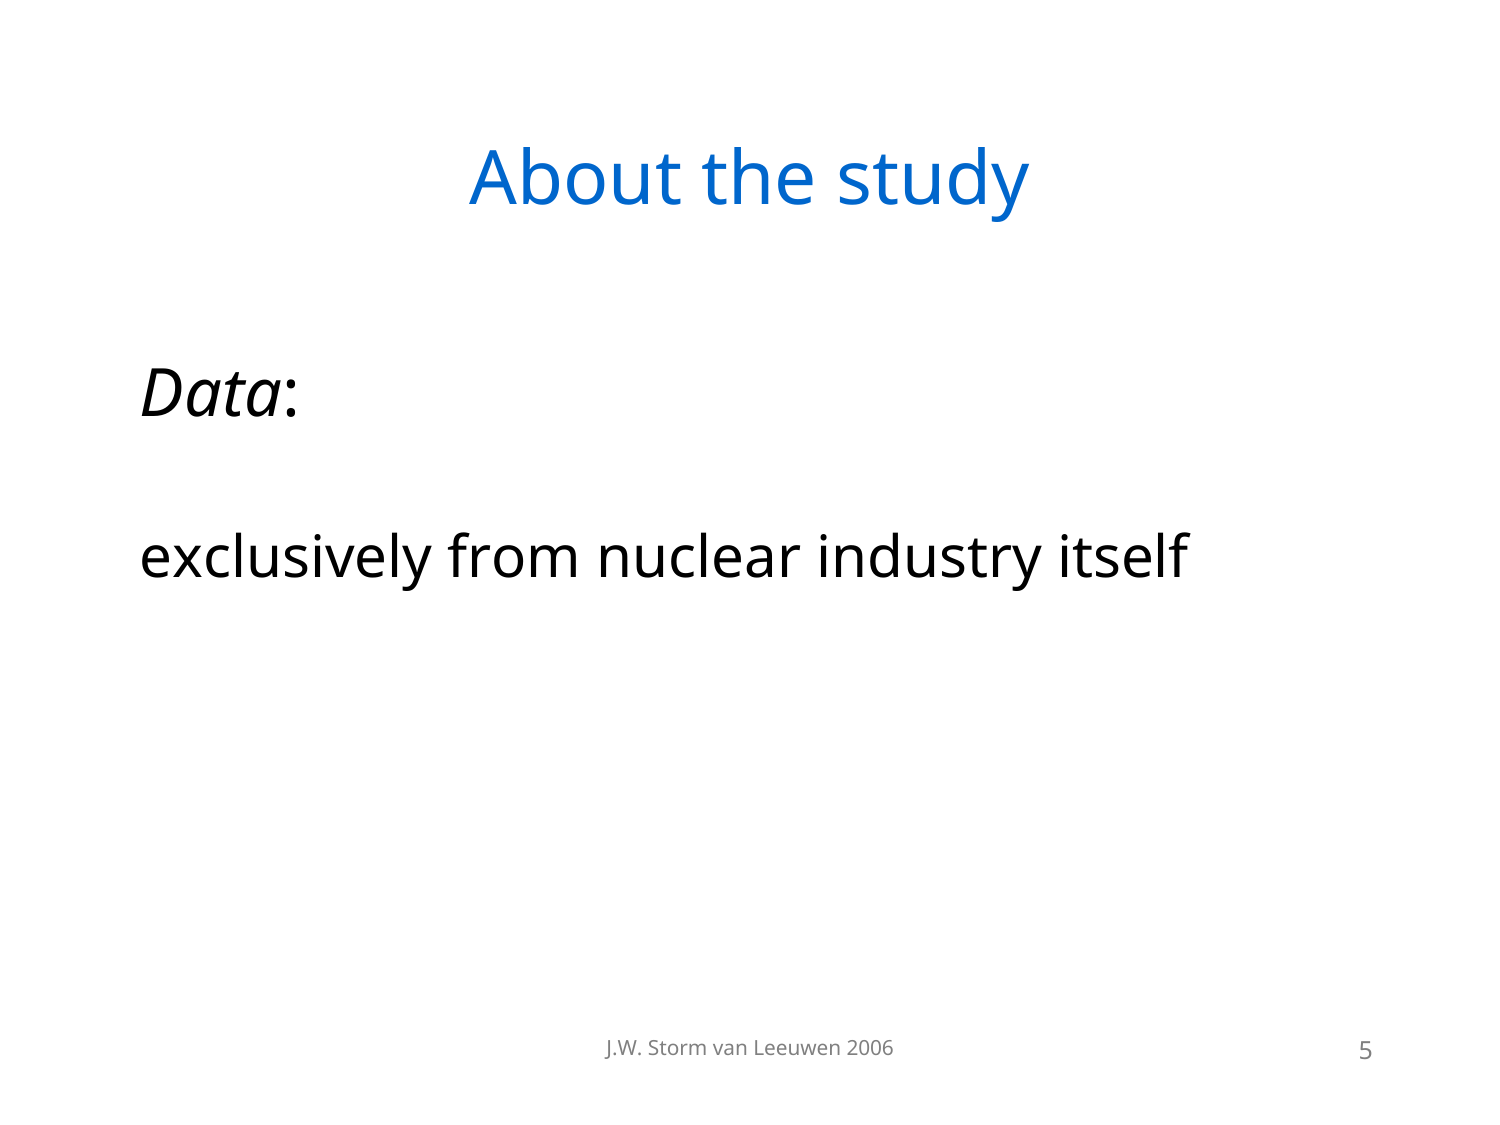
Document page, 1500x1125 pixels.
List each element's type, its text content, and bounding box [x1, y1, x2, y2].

text_box Data: exclusively from nuclear industry itself [124, 337, 1204, 819]
title About the study [112, 99, 1388, 251]
